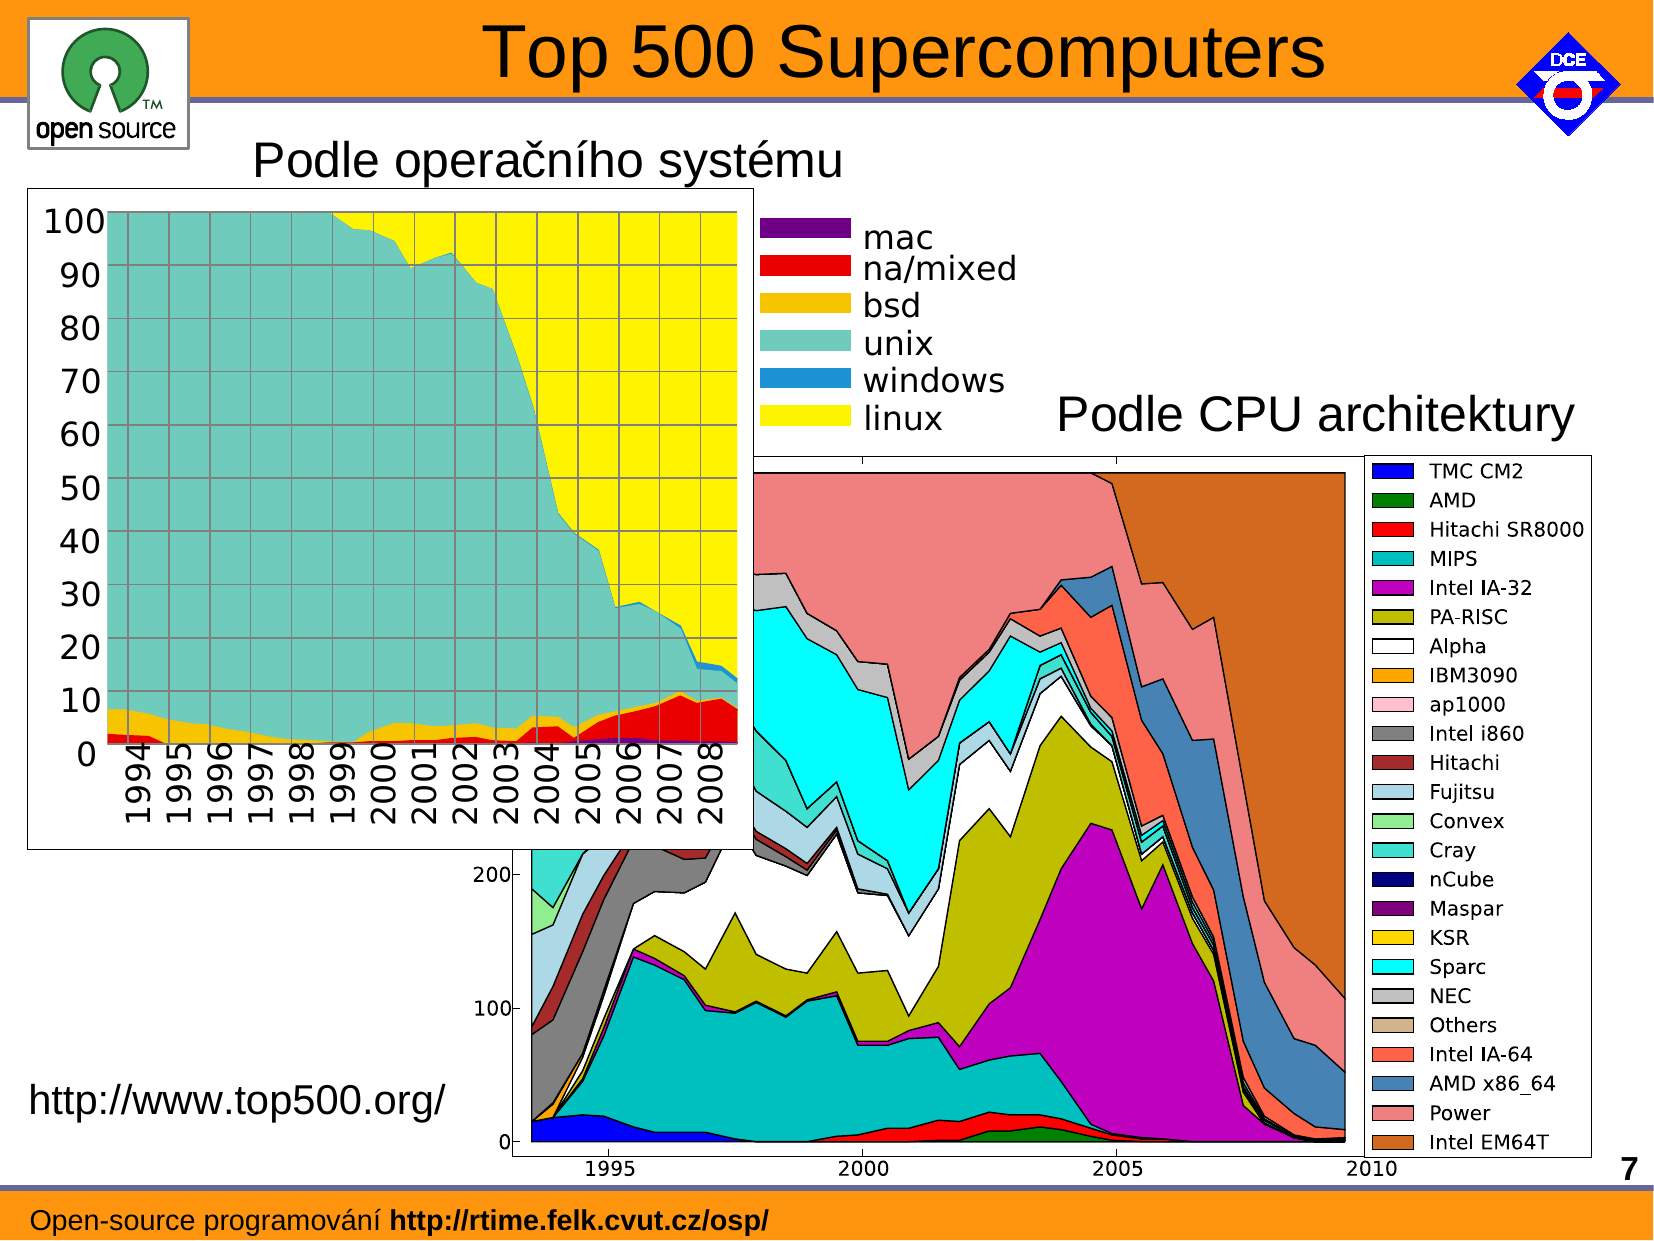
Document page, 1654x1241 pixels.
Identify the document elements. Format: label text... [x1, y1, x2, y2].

text_box bsd [862, 289, 933, 326]
text_box 70 [59, 362, 115, 403]
text_box 2006 [610, 727, 650, 827]
text_box [1119, 1160, 1130, 1177]
text_box 0 [76, 735, 110, 776]
text_box 2008 [691, 727, 732, 827]
text_box [473, 866, 484, 882]
text_box 2003 [487, 727, 528, 827]
text_box 2005 [569, 727, 610, 827]
text_box 2007 [650, 727, 691, 827]
text_box 20 [59, 628, 115, 669]
text_box mac [862, 218, 945, 258]
text_box [27, 188, 1591, 1158]
text_box http://www.top500.org/ [22, 1071, 475, 1169]
text_box [877, 1160, 889, 1177]
text_box 1998 [282, 726, 323, 827]
text_box 2001 [405, 727, 446, 827]
text_box [611, 1160, 622, 1177]
text_box [762, 294, 849, 312]
text_box 10 [59, 682, 115, 723]
text_box 1999 [323, 726, 364, 827]
text_box 2000 [364, 727, 405, 827]
text_box 2002 [446, 726, 487, 827]
text_box [500, 1000, 511, 1016]
text_box [624, 1160, 635, 1177]
text_box [1386, 1160, 1397, 1177]
text_box [762, 219, 849, 237]
text_box [475, 1000, 485, 1016]
text_box Podle CPU architektury [1050, 380, 1586, 455]
text_box [1347, 1160, 1357, 1176]
text_box [1360, 1160, 1371, 1177]
text_box [1093, 1160, 1103, 1176]
text_box [1374, 1160, 1384, 1176]
text_box 1996 [201, 726, 241, 827]
text_box [1106, 1160, 1117, 1177]
text_box 1994 [119, 727, 160, 827]
text_box unix [863, 324, 945, 364]
text_box [1132, 1160, 1143, 1177]
text_box [762, 332, 849, 349]
text_box [762, 407, 849, 424]
text_box [499, 1133, 511, 1150]
text_box linux [863, 401, 955, 439]
text_box Podle operačního systému [246, 125, 895, 201]
text_box 80 [59, 309, 115, 350]
text_box [762, 369, 849, 387]
text_box 30 [59, 575, 115, 616]
text_box [864, 1160, 876, 1177]
text_box 1997 [241, 726, 282, 827]
text_box [762, 257, 849, 274]
text_box na/mixed [862, 249, 1028, 289]
text_box [598, 1160, 609, 1177]
text_box [487, 1000, 498, 1016]
text_box 1995 [160, 726, 201, 827]
text_box windows [862, 362, 1017, 401]
text_box 90 [59, 256, 115, 297]
text_box 2004 [528, 727, 569, 827]
text_box [839, 1160, 849, 1176]
text_box 40 [59, 522, 115, 563]
text_box 100 [42, 203, 120, 244]
text_box 50 [59, 469, 115, 510]
title Top 500 Supercomputers [178, 4, 1631, 98]
text_box [486, 866, 498, 883]
text_box [499, 866, 511, 883]
text_box [586, 1160, 596, 1176]
text_box 60 [59, 416, 115, 457]
text_box [851, 1160, 863, 1177]
